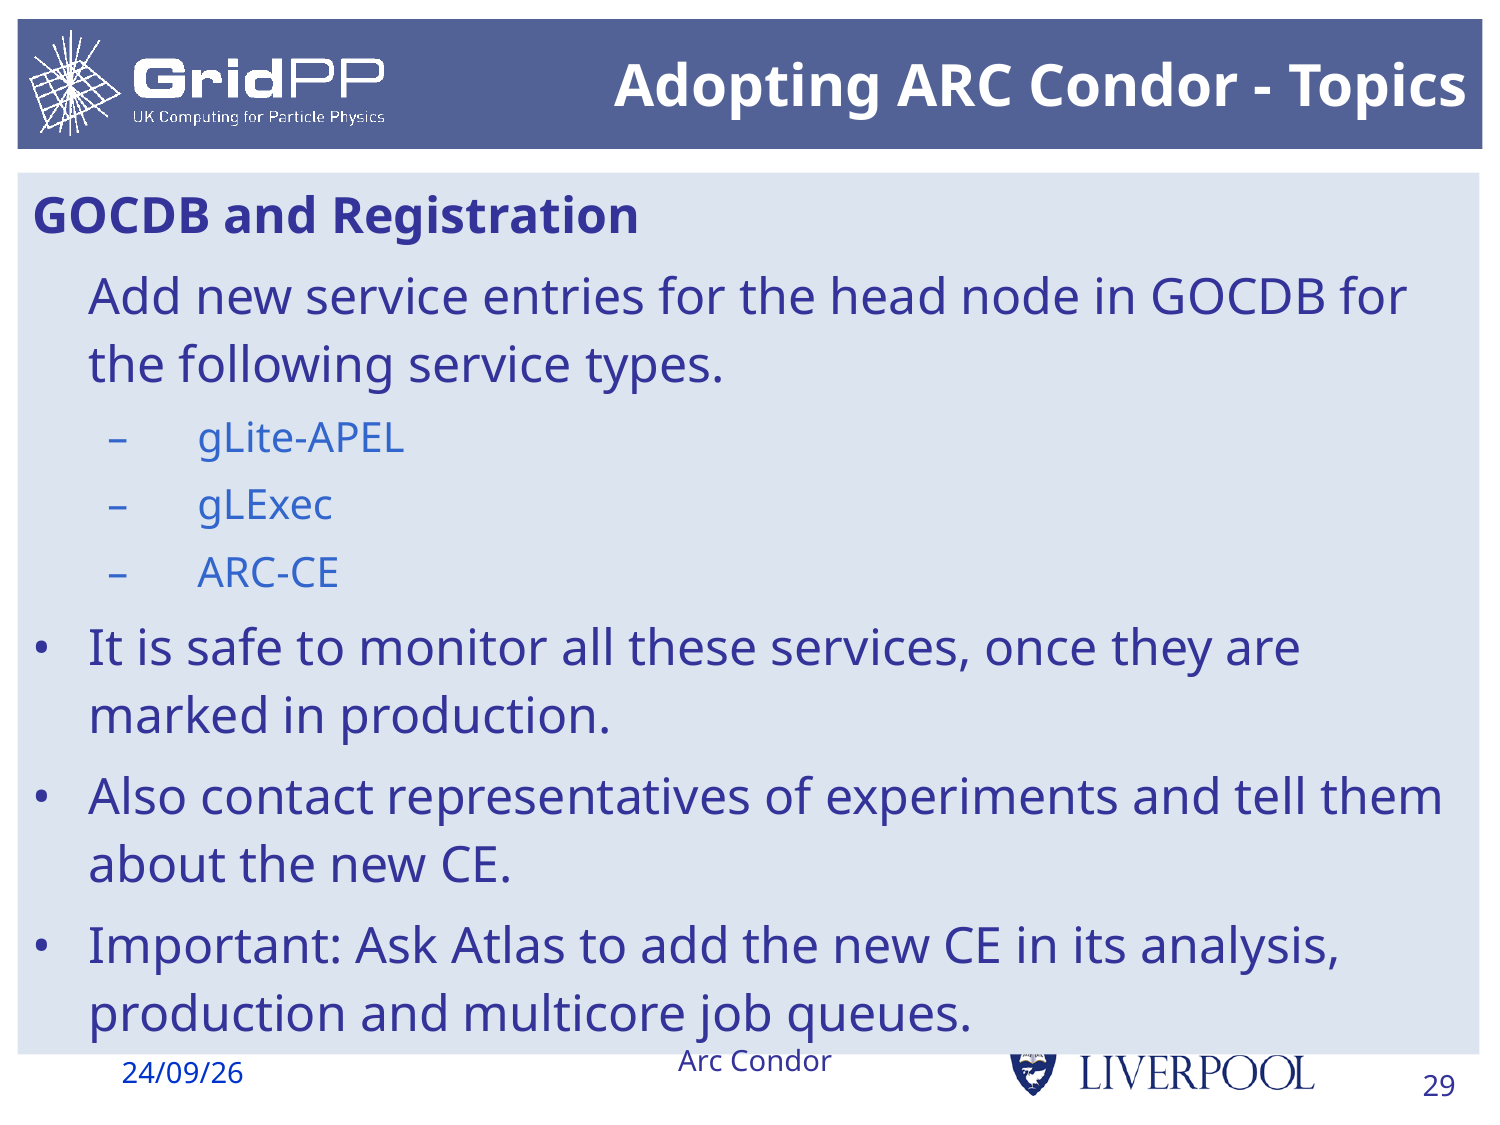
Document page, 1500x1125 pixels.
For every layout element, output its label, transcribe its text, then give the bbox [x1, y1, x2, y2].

text_box <number> [1388, 1059, 1471, 1094]
picture [29, 30, 384, 136]
text_box 02/03/16 [29, 1046, 337, 1095]
picture [1009, 1055, 1323, 1096]
list GOCDB and Registration Add new service entries for the head node in GOCDB for the following service types. gLite-APEL gLExec ARC-CE It is safe to monitor all these services, once they are marked in production. Also contact representatives of experiments and tell them about the new CE. Important: Ask Atlas to add the new CE in its analysis, production and multicore job queues. [17, 172, 1480, 937]
title Adopting ARC Condor - Topics [513, 19, 1483, 149]
text_box Arc Condor [536, 1034, 975, 1094]
